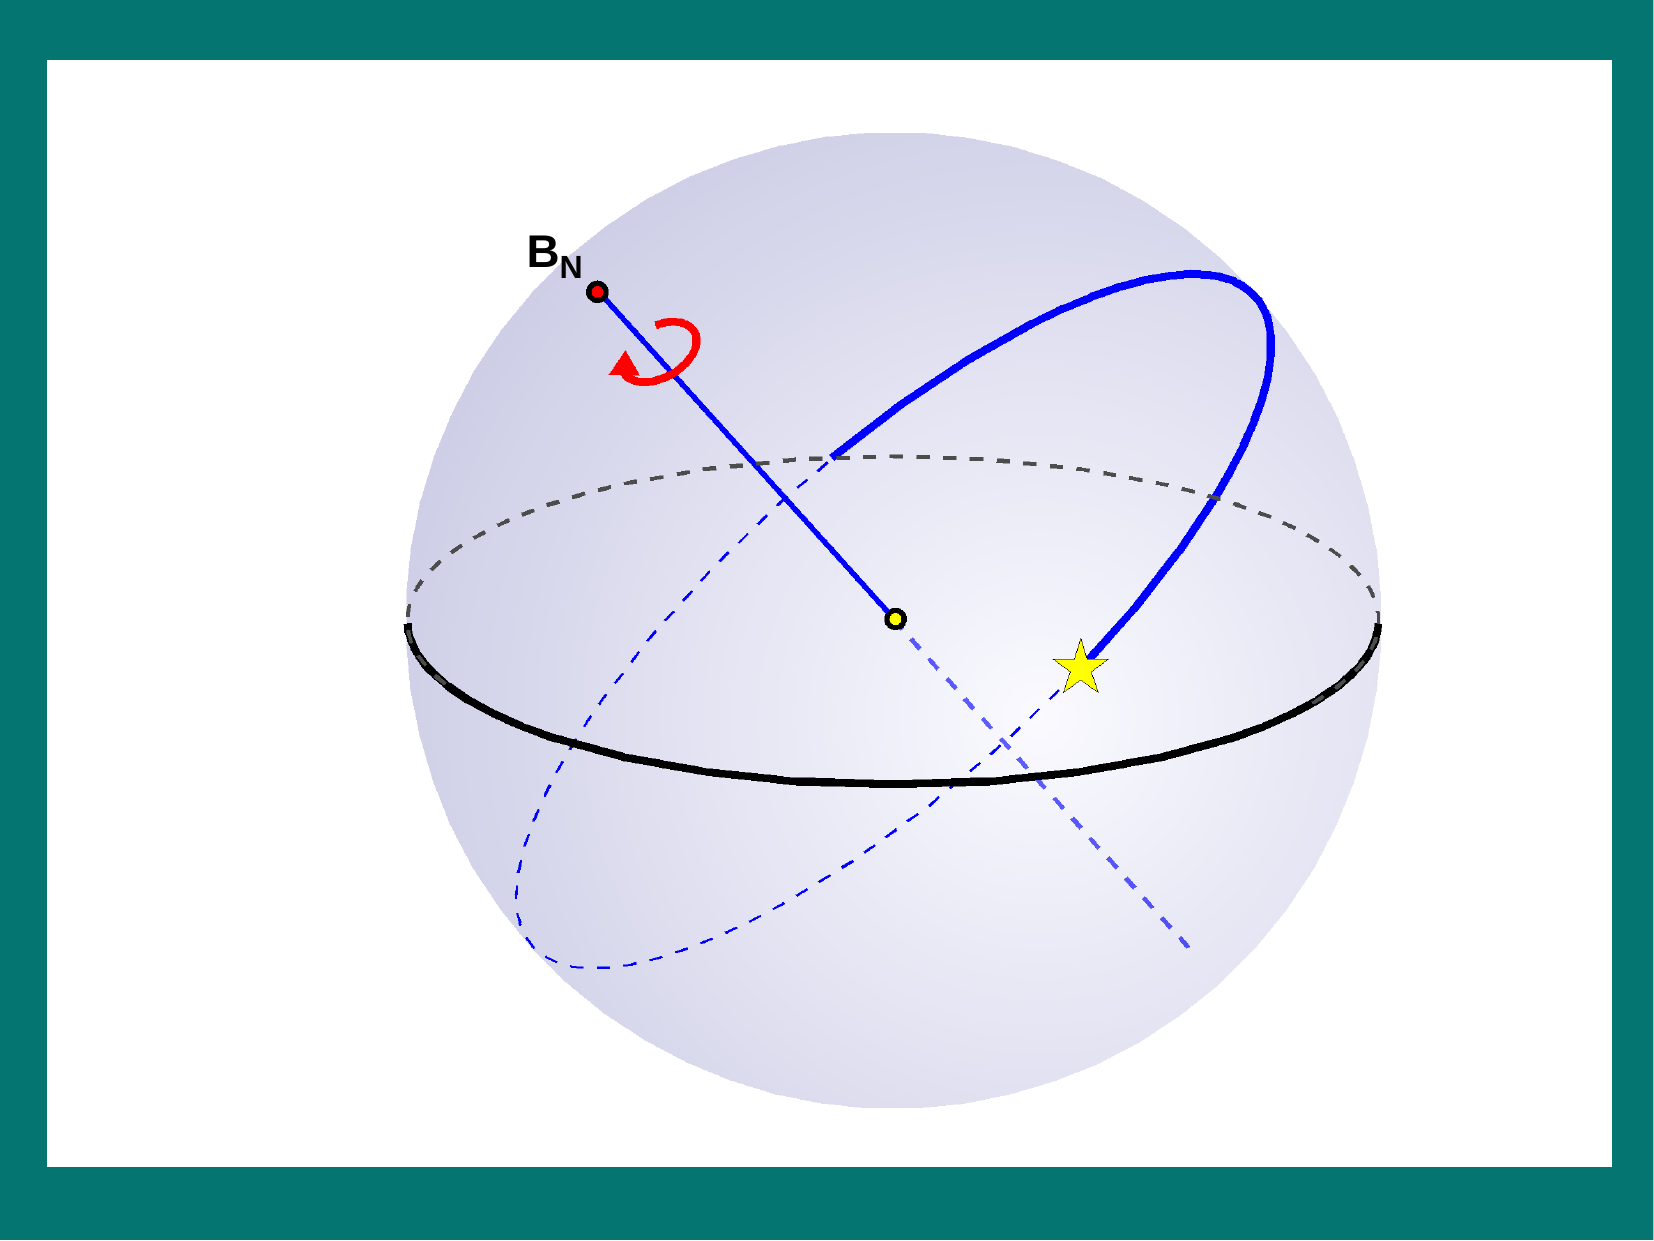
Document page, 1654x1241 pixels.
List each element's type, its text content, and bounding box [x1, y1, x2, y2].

picture [47, 60, 1612, 1168]
text_box BN [511, 218, 598, 293]
